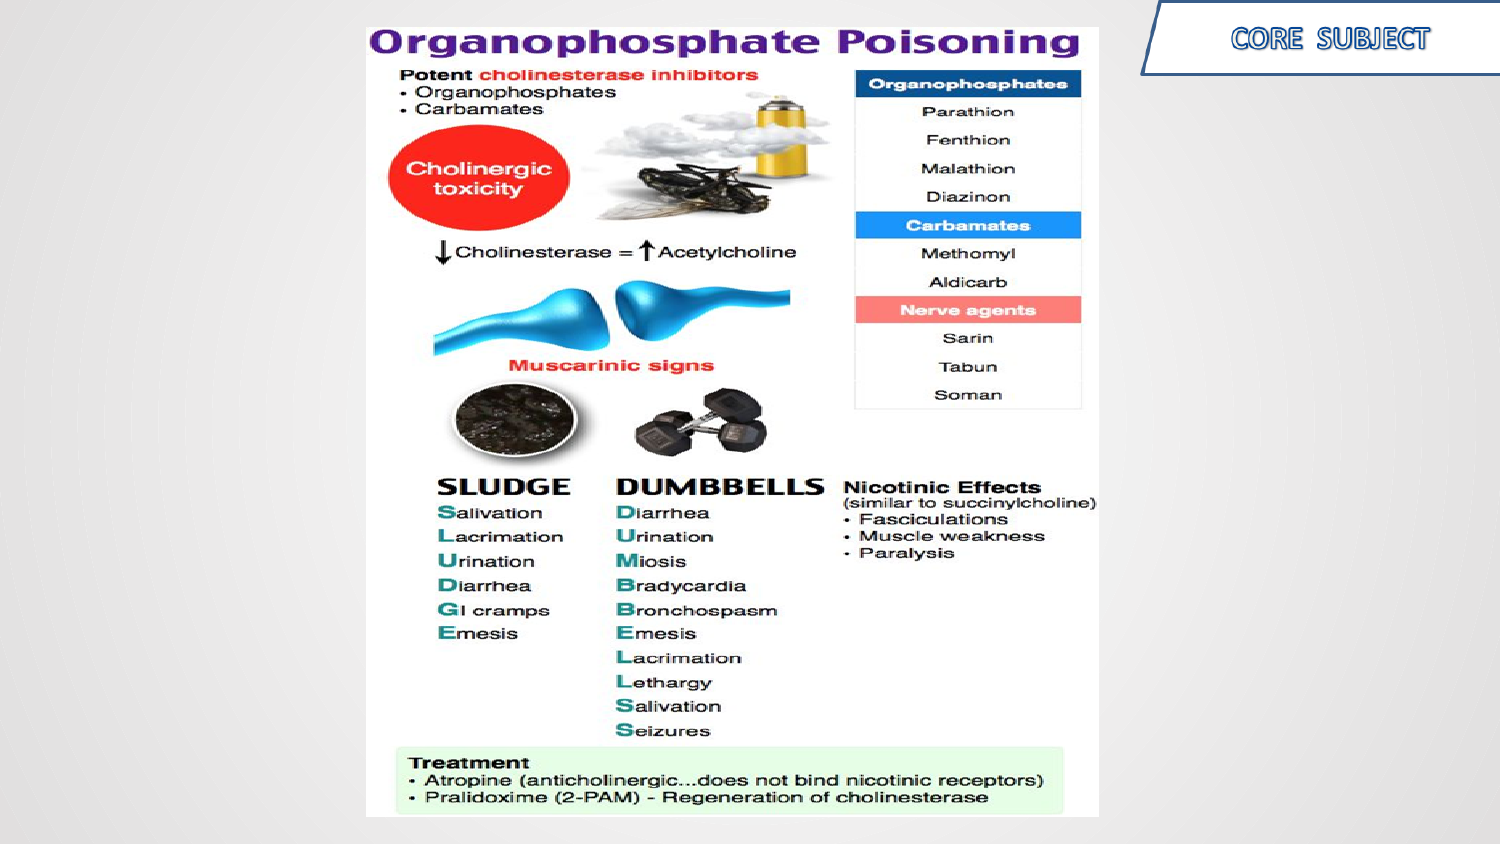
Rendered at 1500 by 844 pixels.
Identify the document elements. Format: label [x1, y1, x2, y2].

picture [366, 27, 1099, 817]
picture [1140, 0, 1500, 80]
